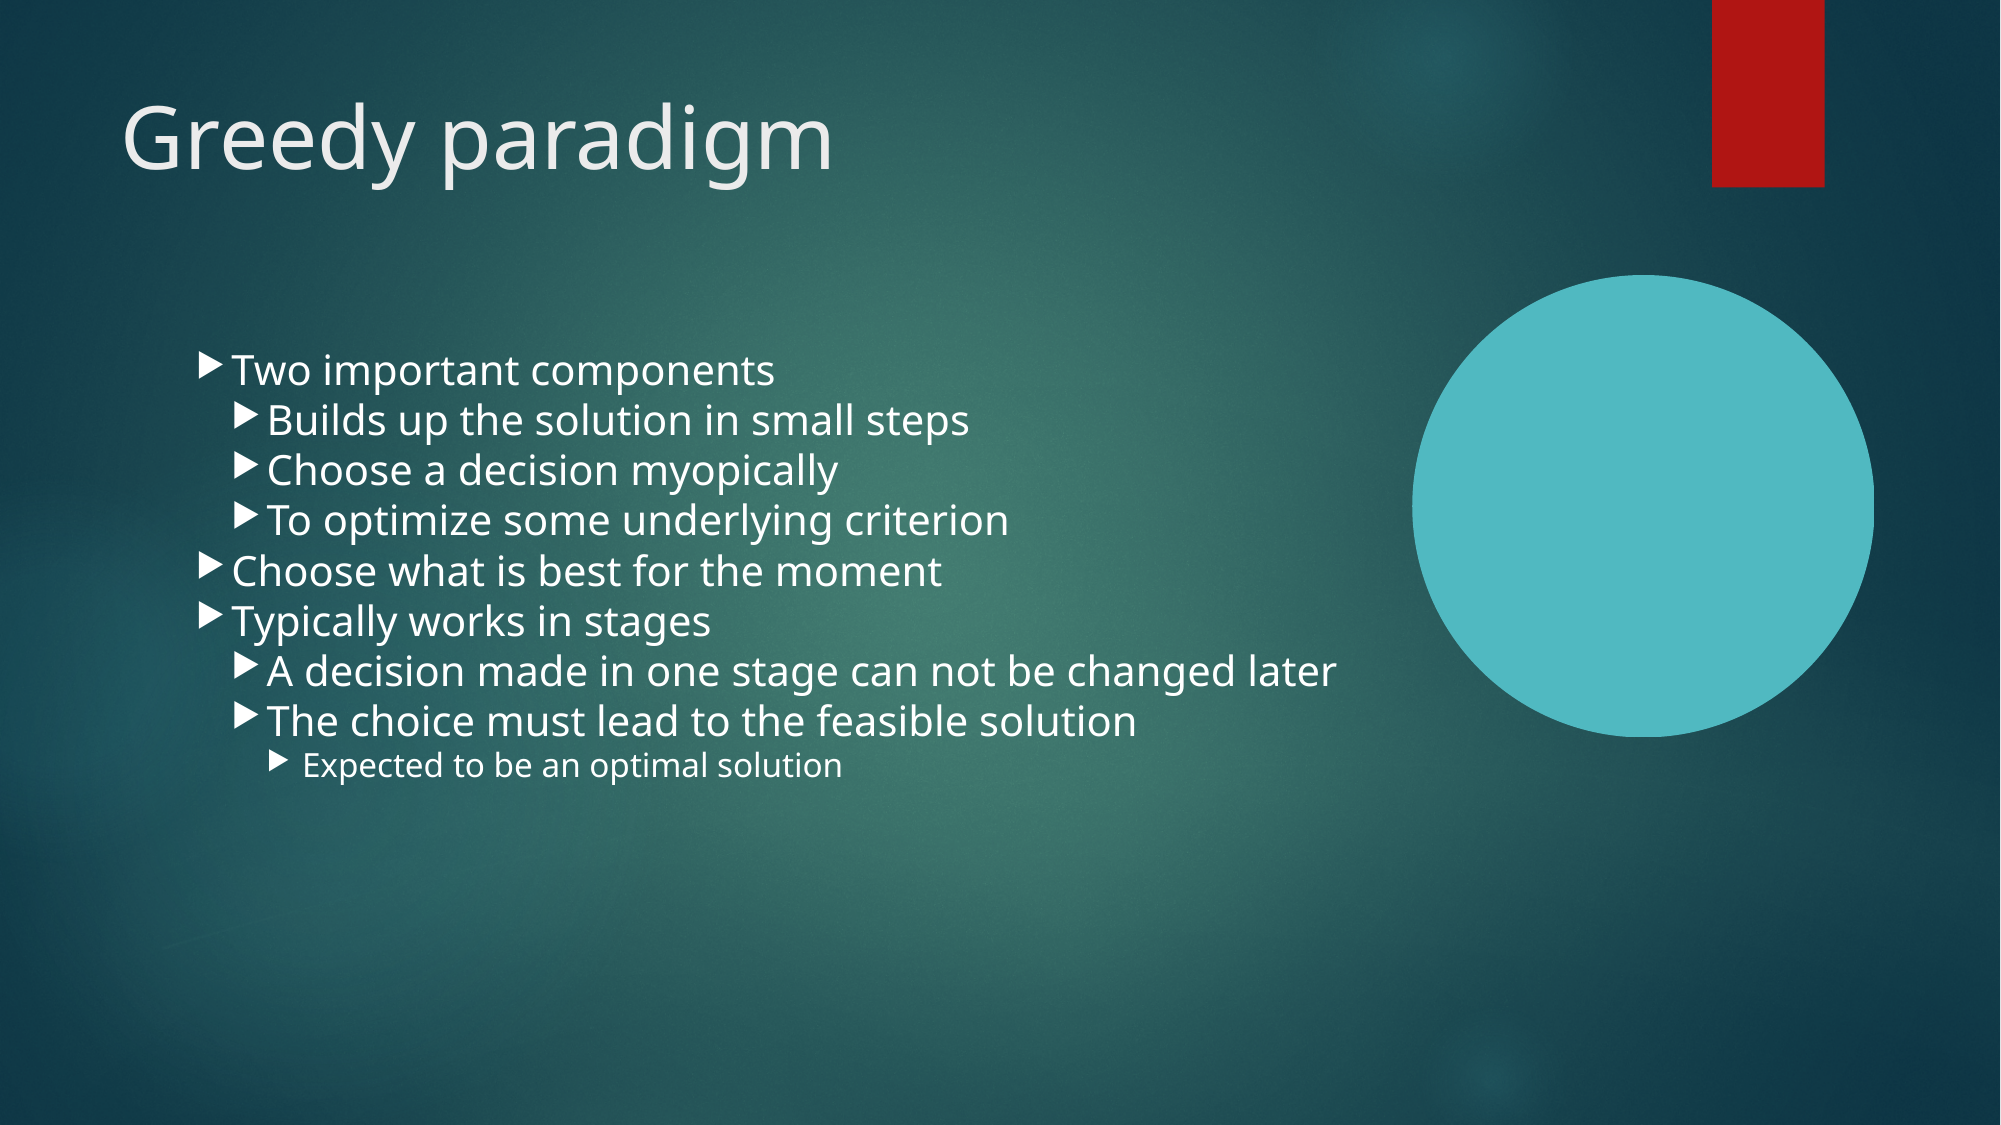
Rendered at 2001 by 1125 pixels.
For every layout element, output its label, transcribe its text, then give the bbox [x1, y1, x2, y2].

text_box Greedy paradigm [106, 74, 1649, 304]
picture [0, 0, 2001, 1125]
text_box Two important components Builds up the solution in small steps Choose a decision myopically To optimize some underlying criterion Choose what is best for the moment Typically works in stages A decision made in one stage can not be changed later The choice must lead to the feasible solution Expected to be an optimal solution [181, 336, 1649, 1025]
